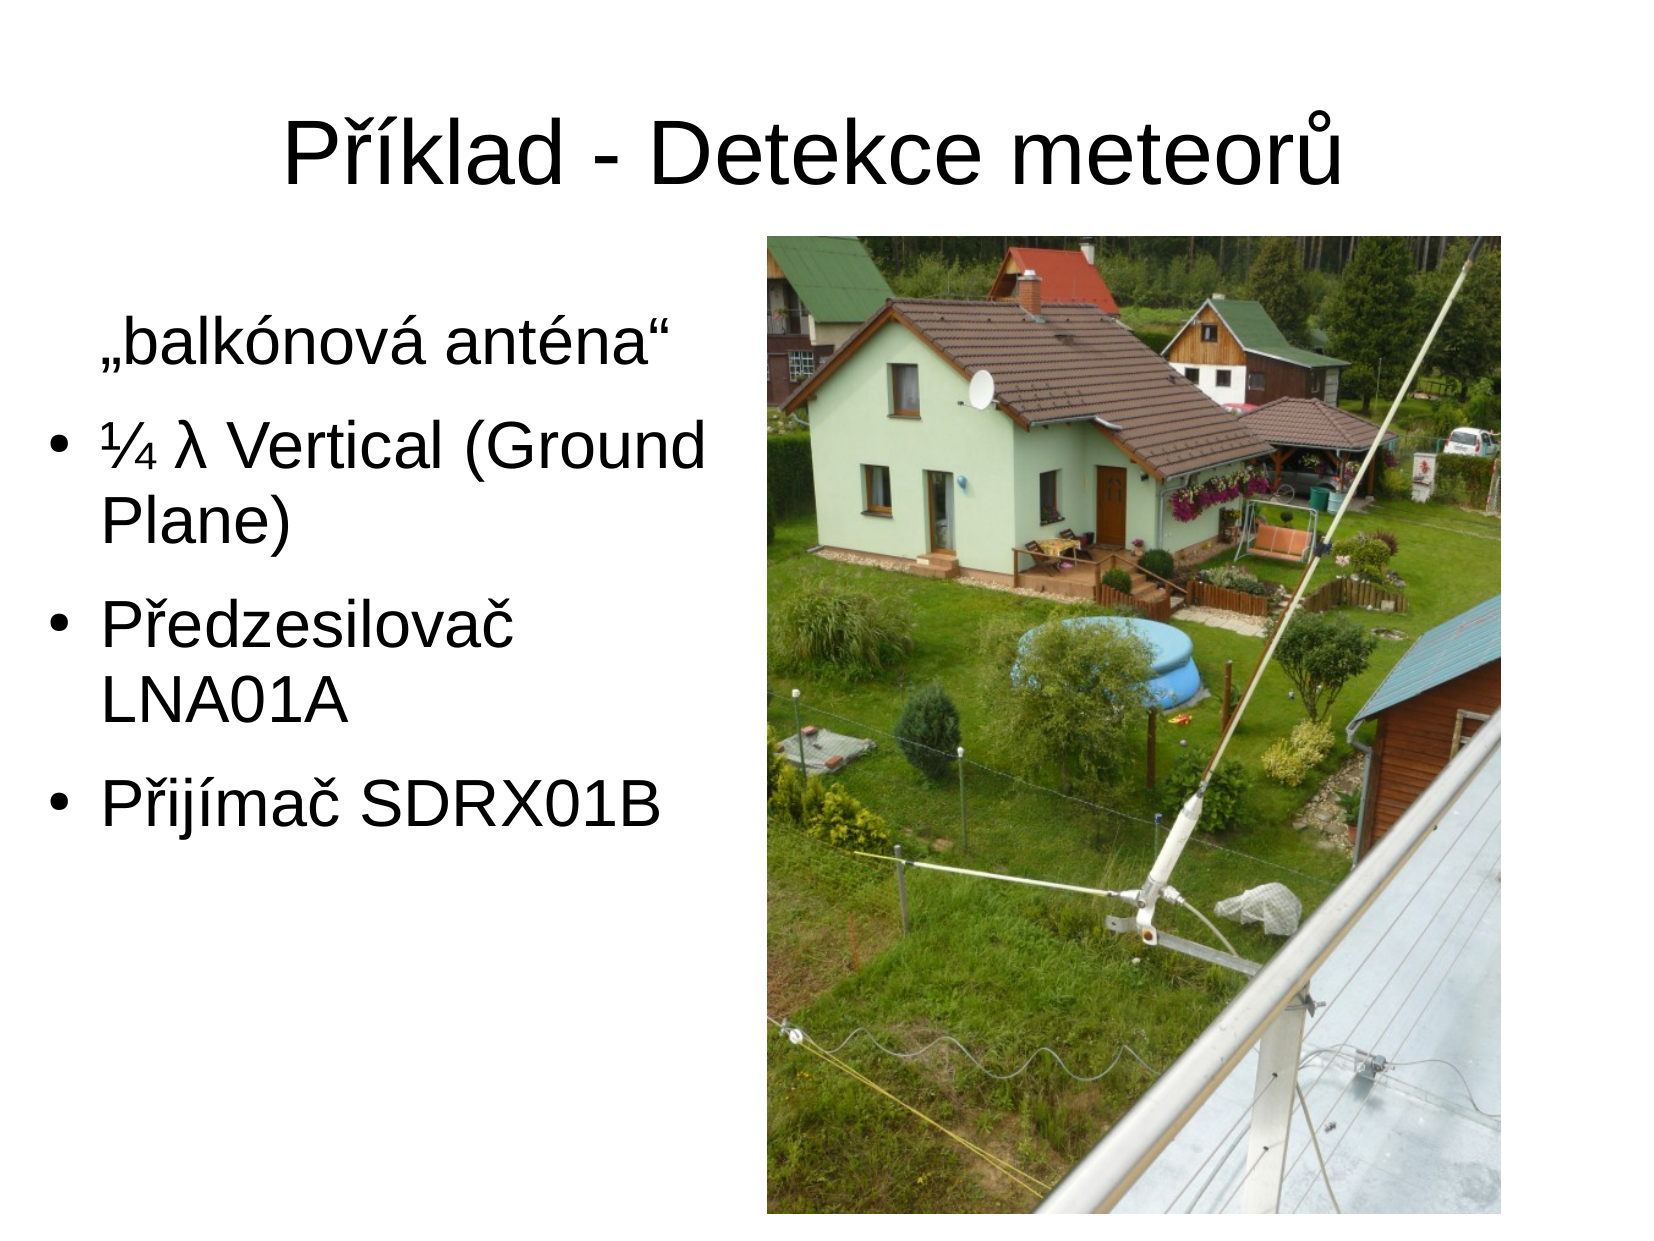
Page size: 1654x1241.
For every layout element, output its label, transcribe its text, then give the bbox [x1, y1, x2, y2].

picture [767, 236, 1501, 1214]
title Příklad - Detekce meteorů [82, 49, 1571, 257]
list „balkónová anténa“ ¼ λ Vertical (Ground Plane) Předzesilovač LNA01A Přijímač SDRX01B [29, 303, 715, 1123]
